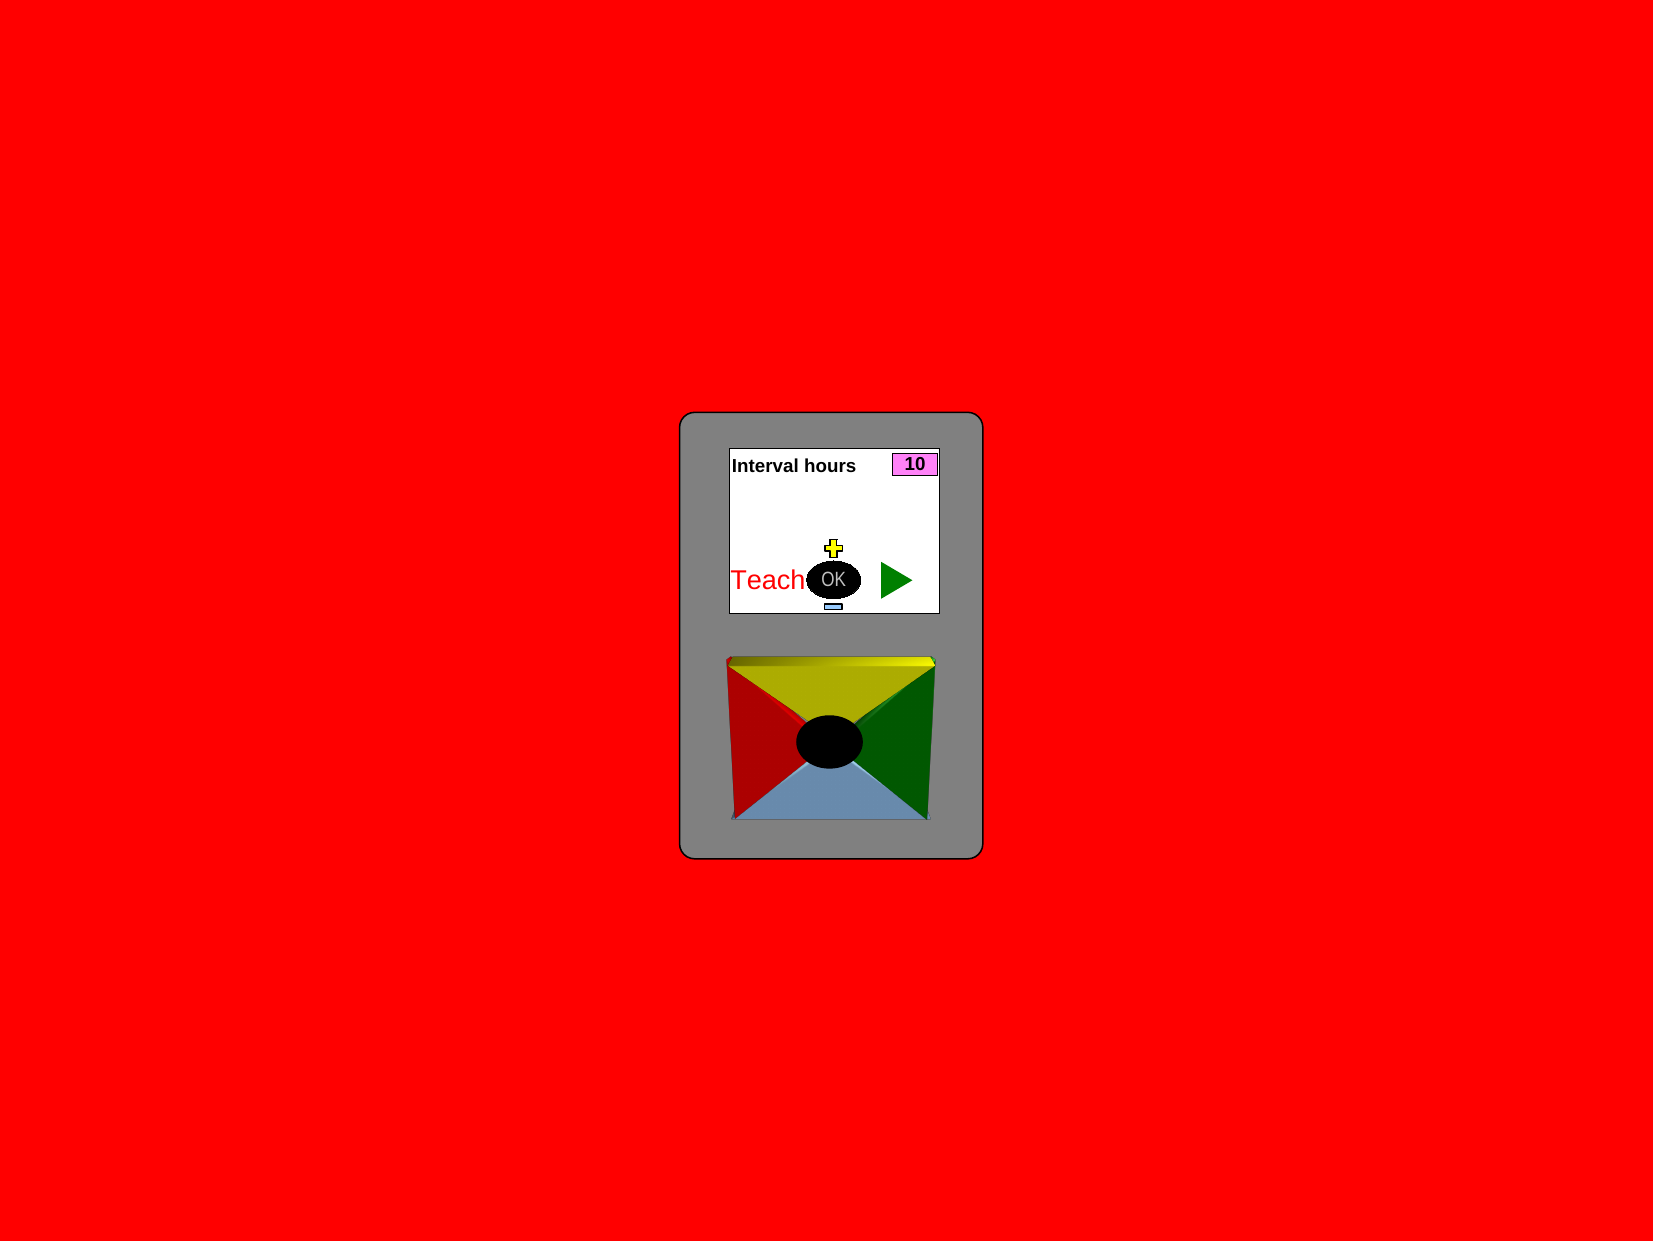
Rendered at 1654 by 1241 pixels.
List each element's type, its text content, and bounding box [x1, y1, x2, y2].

text_box Teach [715, 558, 847, 604]
text_box [679, 412, 983, 859]
text_box 10 [892, 453, 938, 476]
text_box OK [847, 563, 861, 597]
text_box Interval hours [717, 448, 874, 485]
